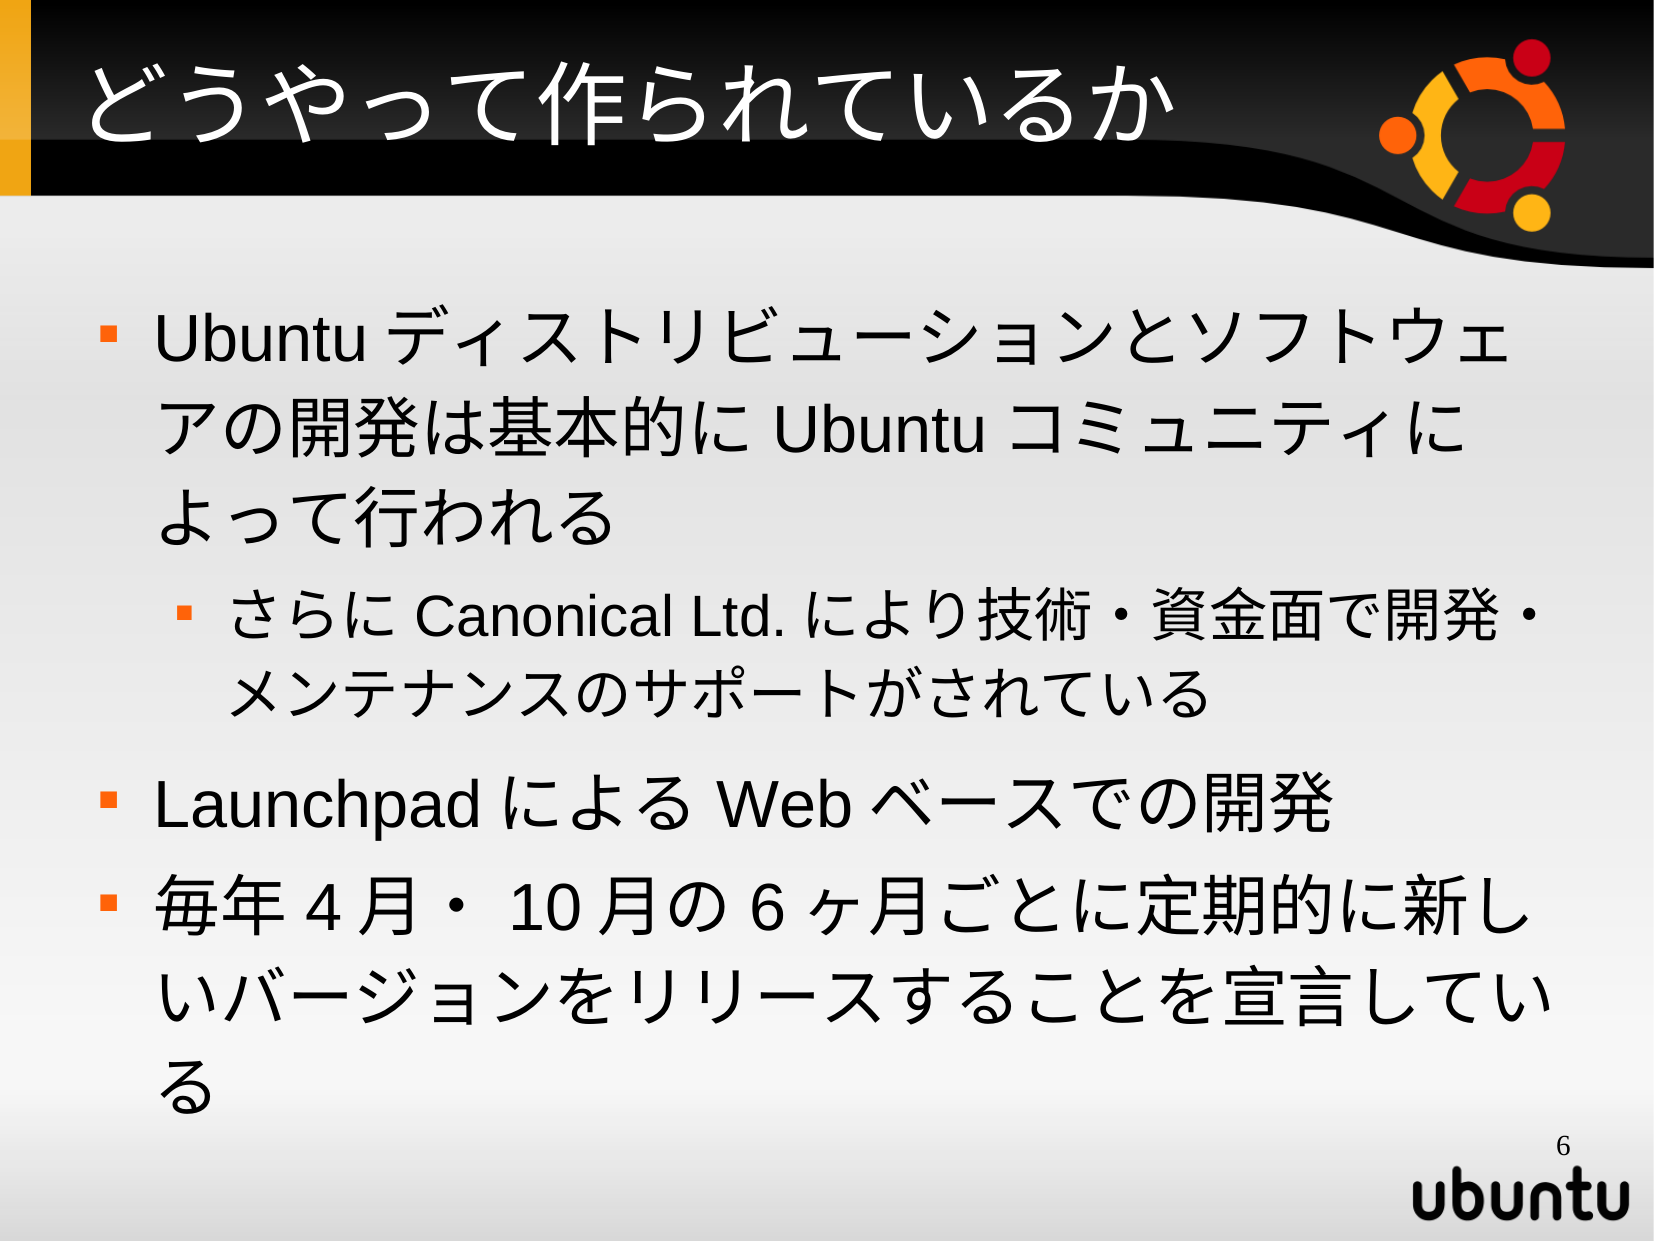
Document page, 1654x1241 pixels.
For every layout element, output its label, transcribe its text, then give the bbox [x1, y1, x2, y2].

picture [0, 0, 1654, 1241]
title どうやって作られているか [76, 0, 1565, 208]
list Ubuntuディストリビューションとソフトウェアの開発は基本的にUbuntuコミュニティによって行われる さらにCanonical Ltd.により技術・資金面で開発・メンテナンスのサポートがされている LaunchpadによるWebベースでの開発 毎年4月・10月の6ヶ月ごとに定期的に新しいバージョンをリリースすることを宣言している [82, 290, 1571, 1109]
